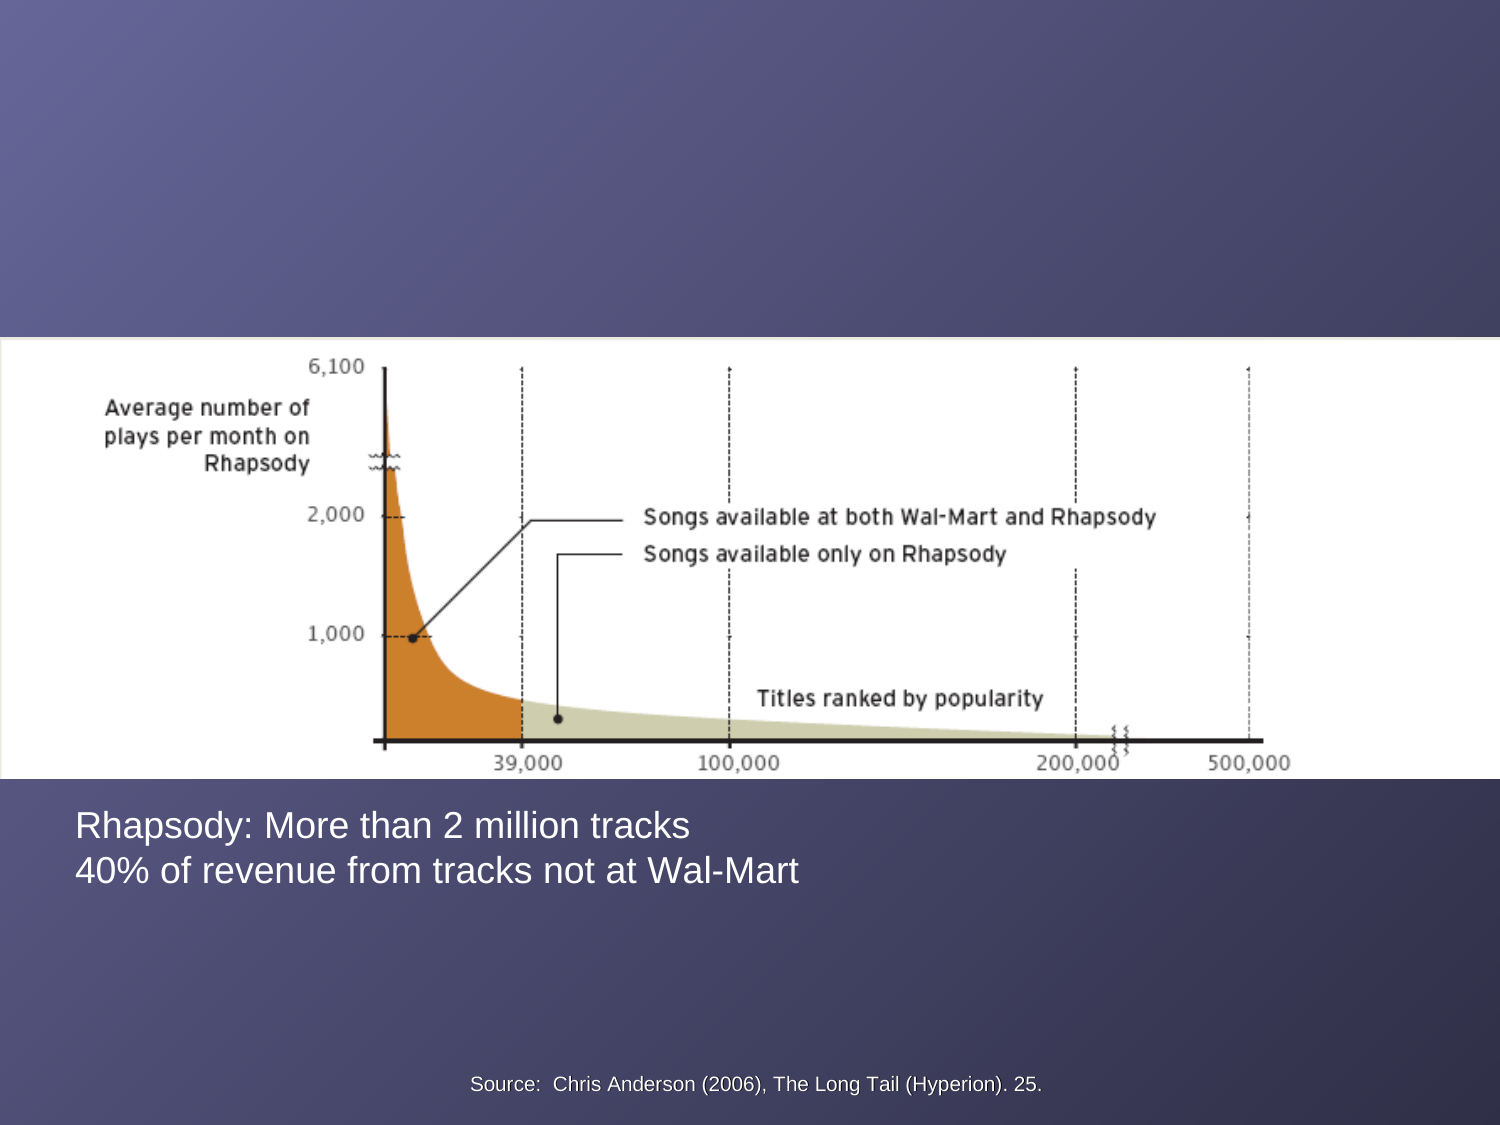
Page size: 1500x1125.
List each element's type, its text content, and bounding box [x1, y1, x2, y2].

picture [0, 337, 1500, 779]
text_box Source: Chris Anderson (2006), The Long Tail (Hyperion). 25. [237, 1062, 1276, 1103]
text_box Rhapsody: More than 2 million tracks 40% of revenue from tracks not at Wal-Mart [60, 793, 815, 899]
